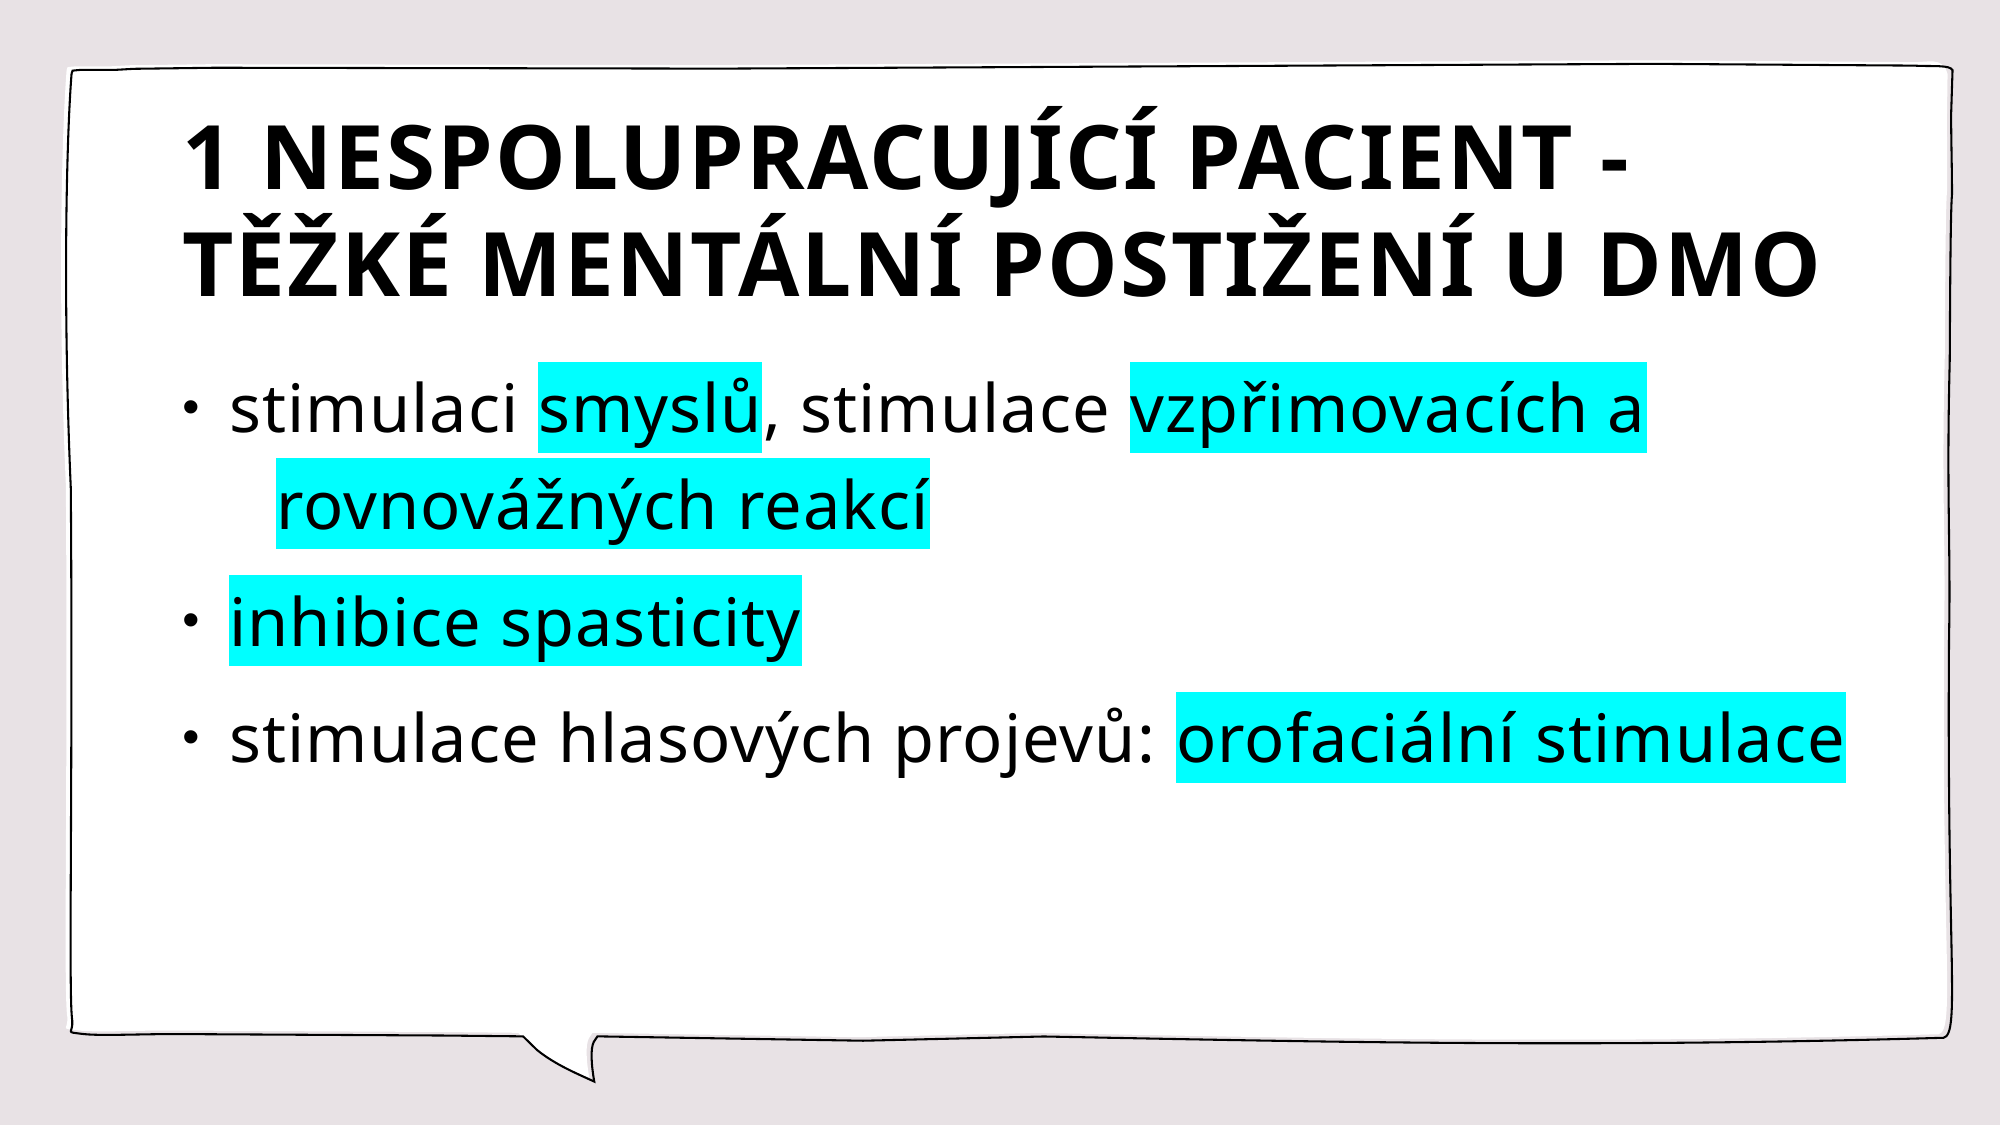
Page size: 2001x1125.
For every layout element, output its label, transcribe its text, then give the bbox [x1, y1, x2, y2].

list stimulaci smyslů, stimulace vzpřimovacích a rovnovážných reakcí inhibice spasticity stimulace hlasových projevů: orofaciální stimulace [167, 342, 1863, 971]
title 1 NESPOLUPRACUJÍCÍ PACIENT - TĚŽKÉ MENTÁLNÍ POSTIŽENÍ U DMO [167, 91, 1863, 324]
